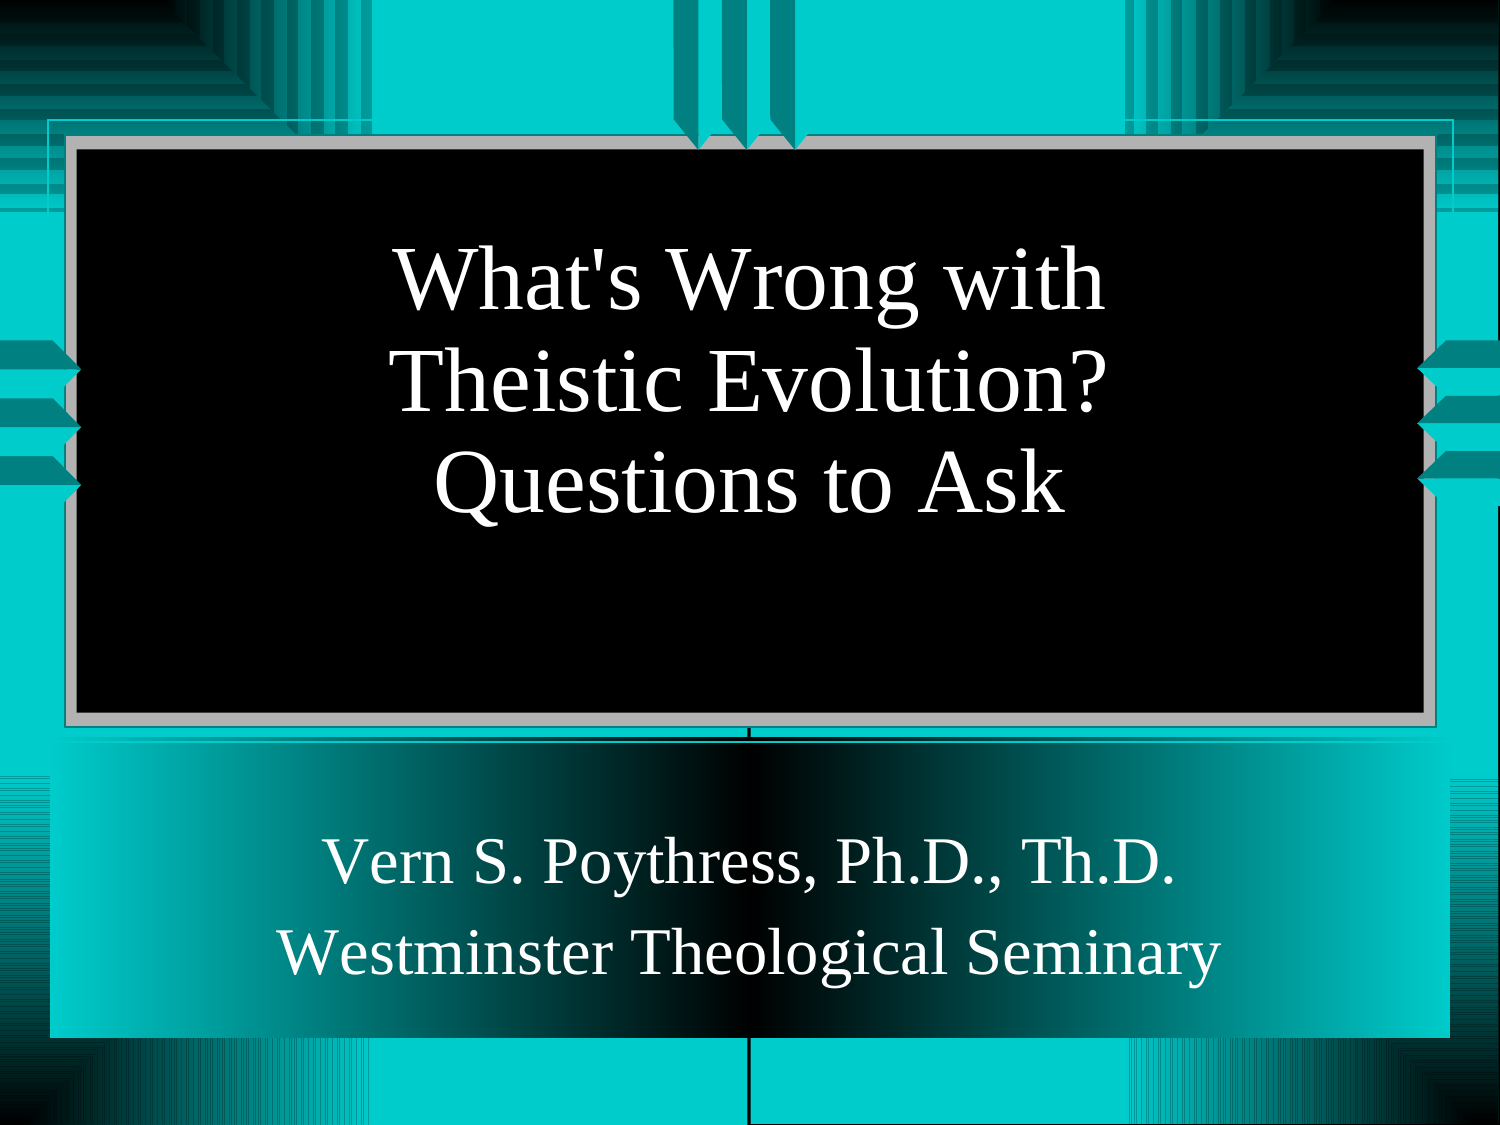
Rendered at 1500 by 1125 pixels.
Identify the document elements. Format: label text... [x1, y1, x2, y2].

title What's Wrong with Theistic Evolution? Questions to Ask [112, 220, 1388, 642]
subtitle Vern S. Poythress, Ph.D., Th.D. Westminster Theological Seminary [224, 762, 1275, 1051]
